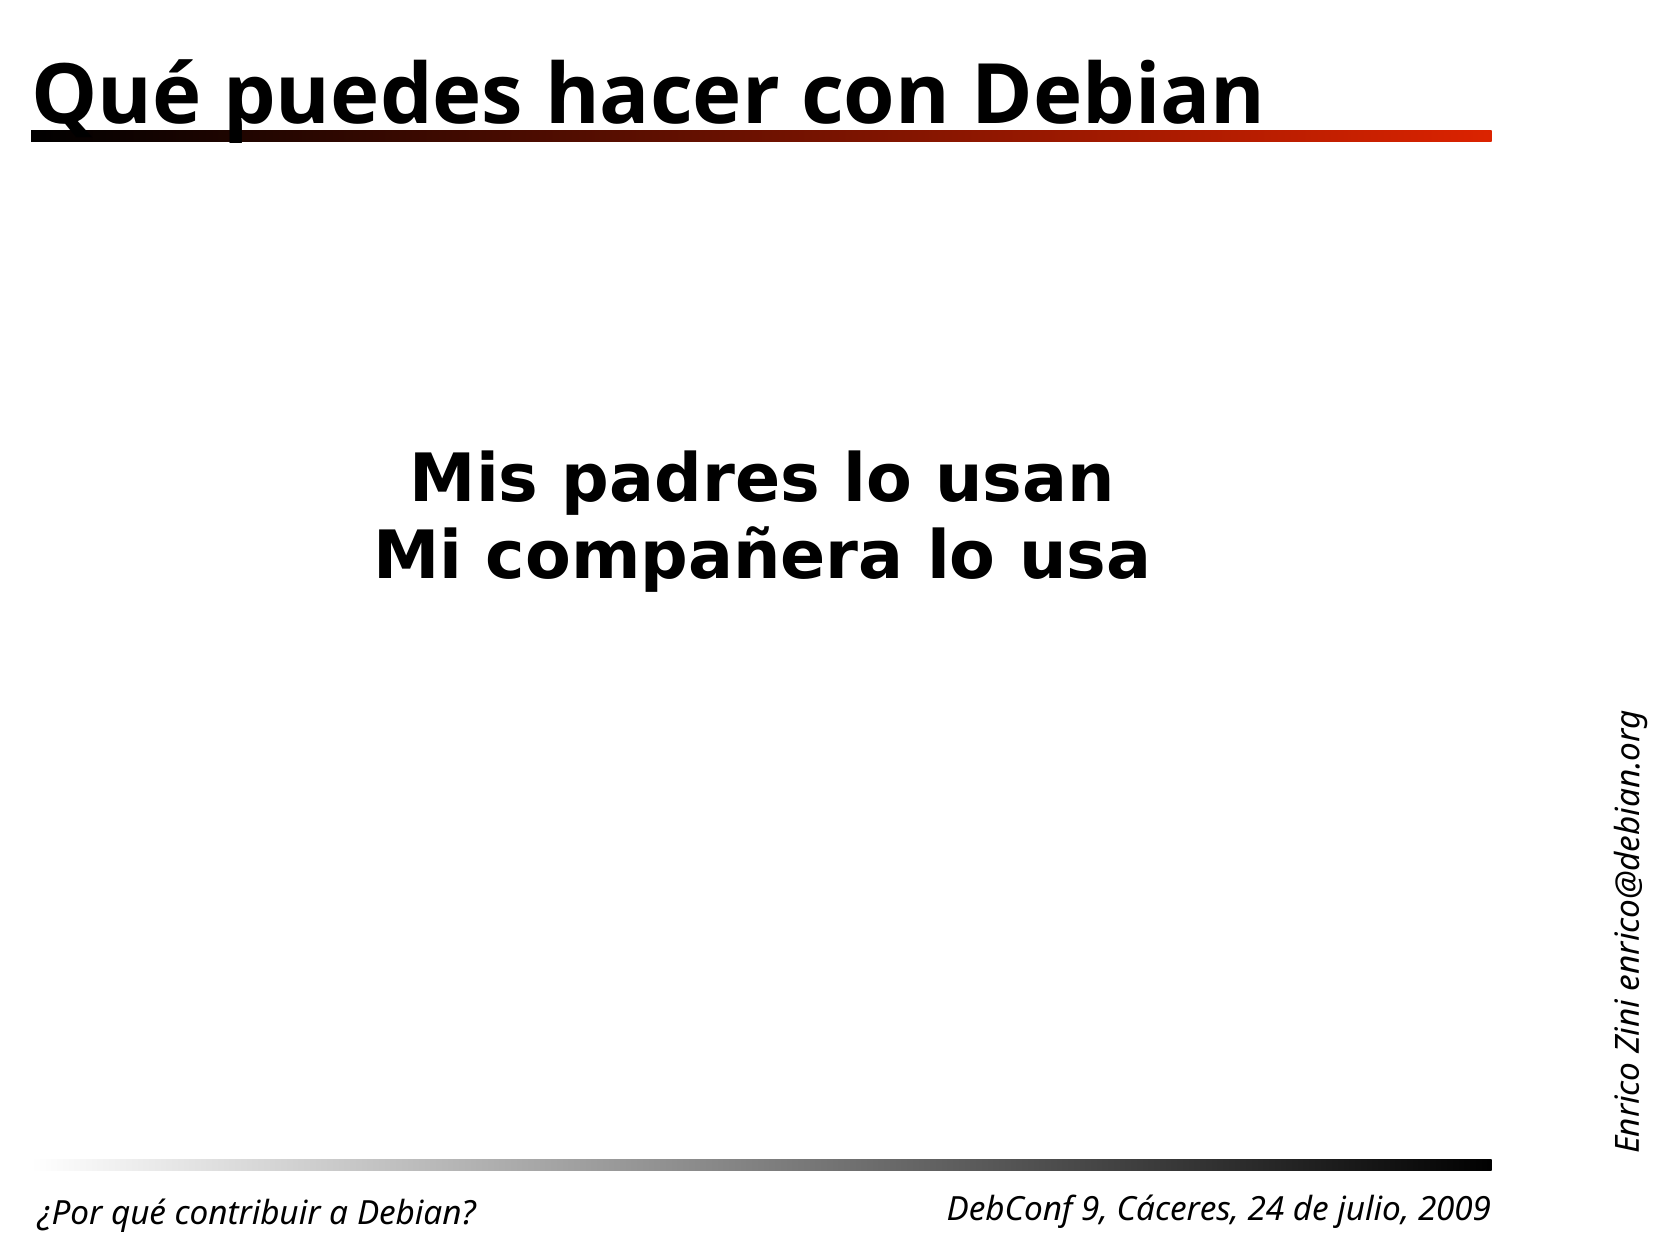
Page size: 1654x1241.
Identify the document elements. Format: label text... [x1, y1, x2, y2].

text_box Qué puedes hacer con Debian [31, 34, 1438, 168]
text_box Mis padres lo usan Mi compañera lo usa [30, 439, 1495, 595]
